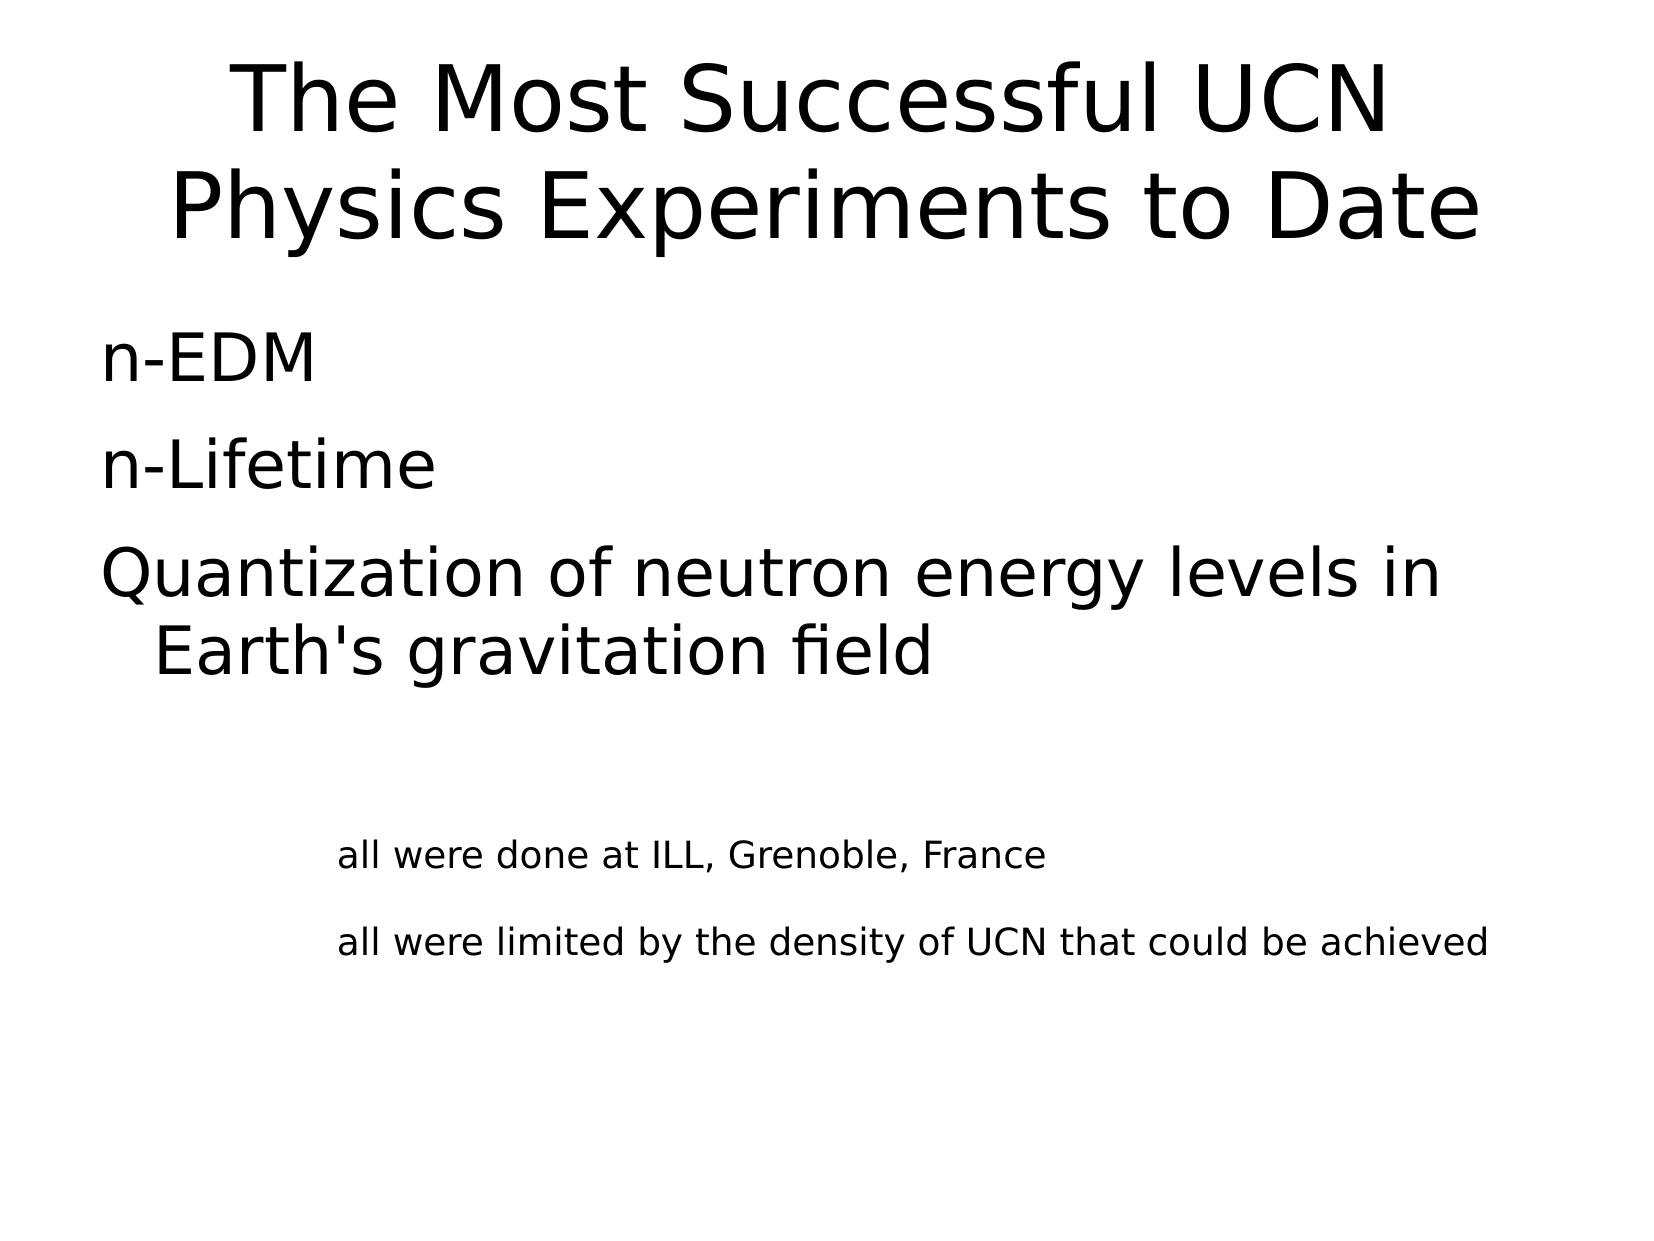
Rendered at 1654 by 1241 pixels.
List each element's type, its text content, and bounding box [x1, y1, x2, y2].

text_box all were done at ILL, Grenoble, France all were limited by the density of UCN that could be achieved [322, 826, 1506, 973]
list n-EDM n-Lifetime Quantization of neutron energy levels in Earth's gravitation field [82, 319, 1571, 768]
title The Most Successful UCN Physics Experiments to Date [82, 45, 1571, 261]
